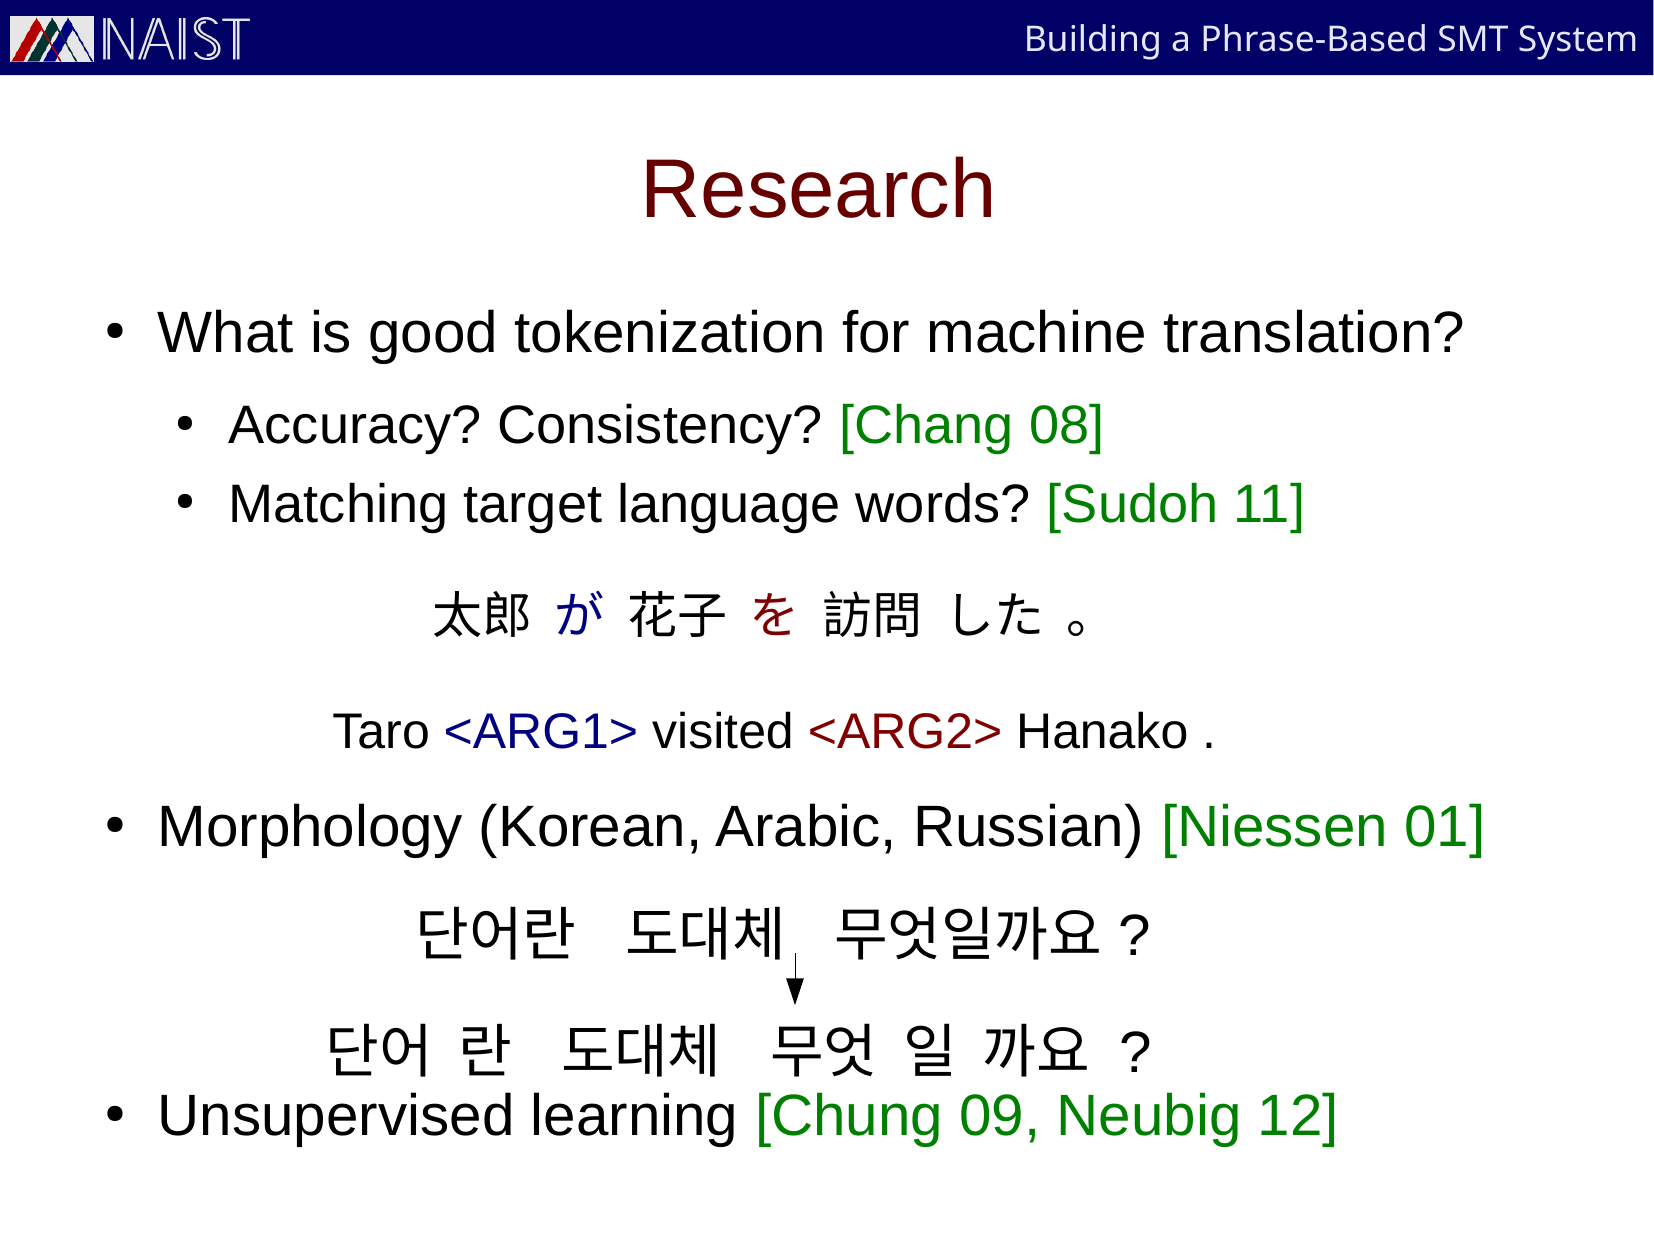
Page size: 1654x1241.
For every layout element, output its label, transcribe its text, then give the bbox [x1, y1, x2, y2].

text_box 太郎 が 花子 を 訪問 した 。 Taro <ARG1> visited <ARG2> Hanako . [317, 568, 1232, 754]
list What is good tokenization for machine translation? Accuracy? Consistency? [Chang 08] Matching target language words? [Sudoh 11] Morphology (Korean, Arabic, Russian) [Niessen 01] Unsupervised learning [Chung 09, Neubig 12] [86, 300, 1576, 1149]
picture [102, 17, 251, 60]
title Research [75, 92, 1564, 285]
list 단어 란 도대체 무엇 일 까요 ? [255, 1005, 1381, 1136]
list 단어란 도대체 무엇일까요? [345, 888, 1231, 954]
picture [10, 16, 94, 62]
